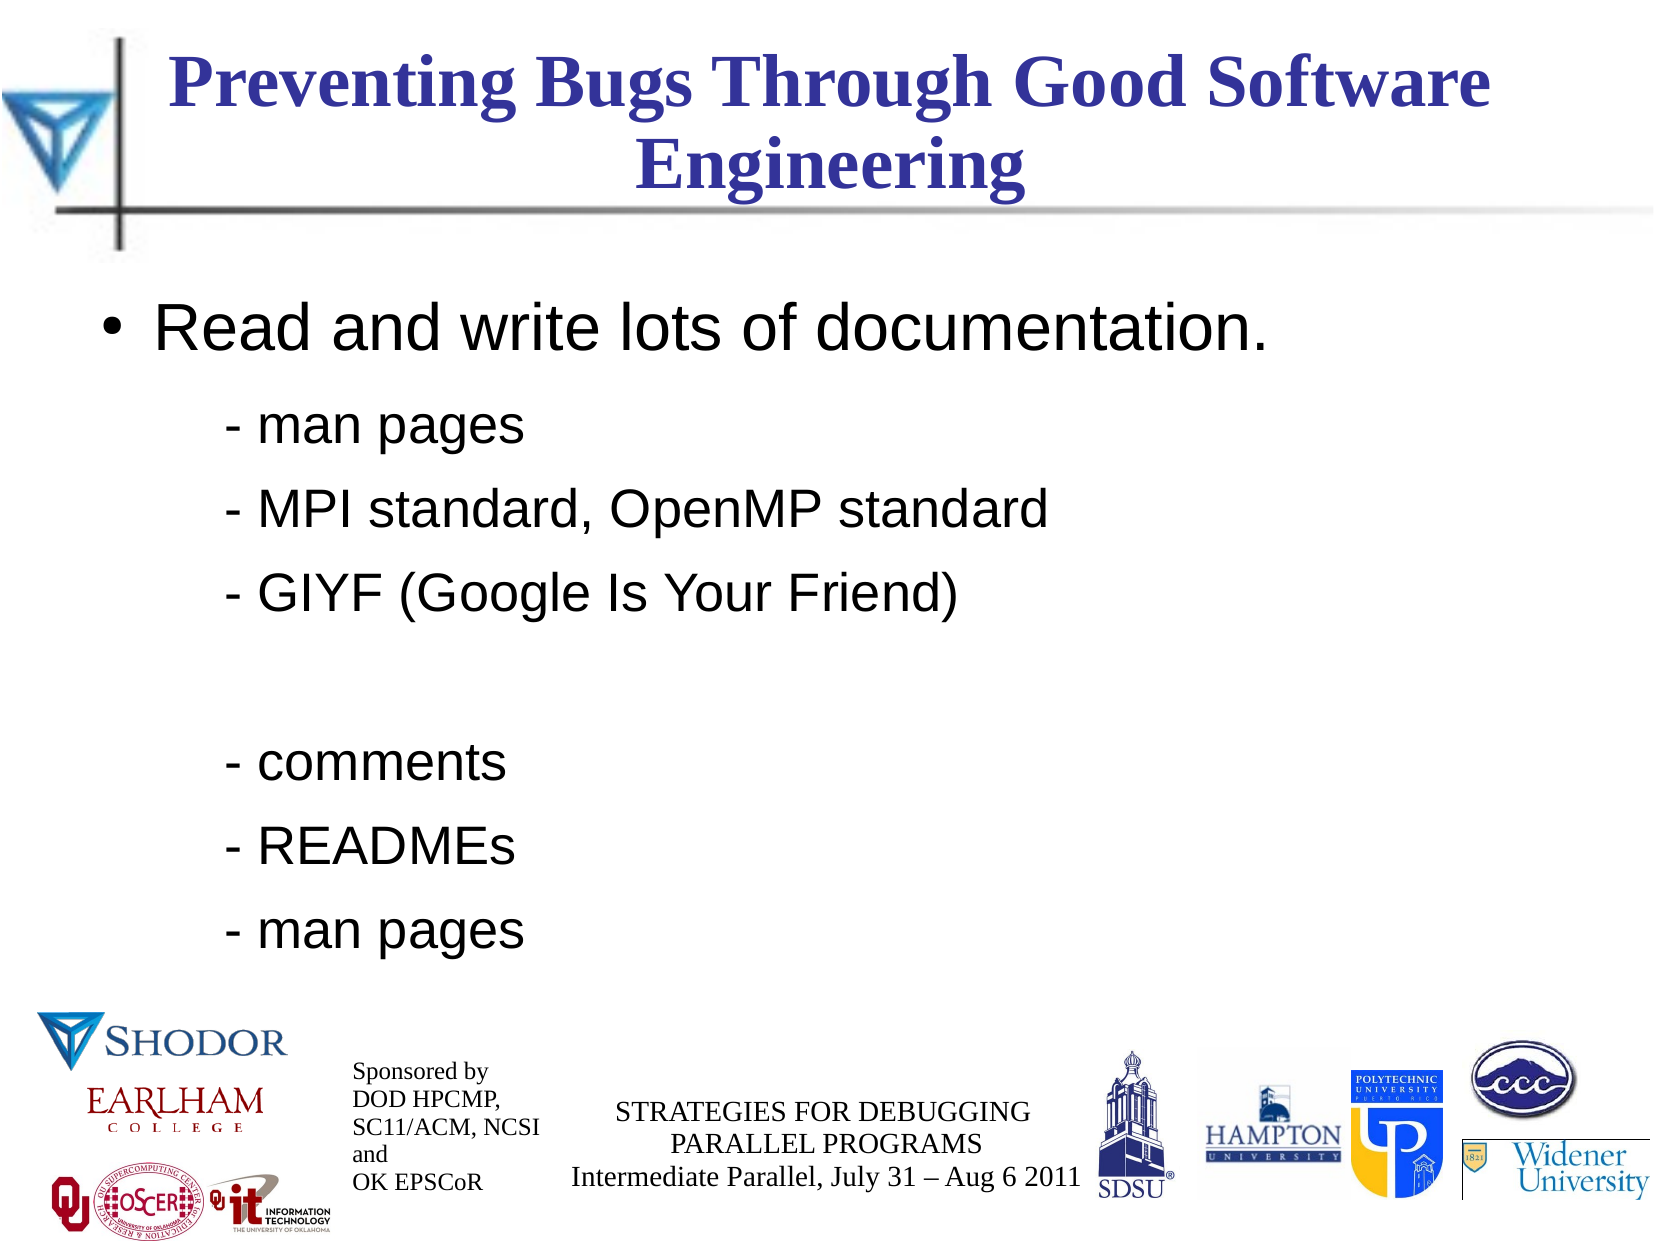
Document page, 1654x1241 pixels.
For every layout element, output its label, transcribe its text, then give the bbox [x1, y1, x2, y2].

picture [37, 1012, 82, 1071]
list Read and write lots of documentation. - man pages - MPI standard, OpenMP standard - GIYF (Google Is Your Friend) - comments - READMEs - man pages [82, 290, 1571, 1094]
picture [50, 1201, 90, 1233]
picture [75, 1031, 82, 1053]
title Preventing Bugs Through Good Software Engineering [86, 0, 1576, 245]
picture [1197, 1094, 1351, 1201]
text_box STRATEGIES FOR DEBUGGING PARALLEL PROGRAMS Intermediate Parallel, July 31 – Aug 6 2011 [1351, 1088, 1654, 1201]
picture [93, 1201, 338, 1241]
text_box STRATEGIES FOR DEBUGGING PARALLEL PROGRAMS Intermediate Parallel, July 31 – Aug 6 2011 [0, 1088, 1197, 1201]
picture [1571, 1030, 1581, 1088]
picture [2, 28, 1654, 263]
